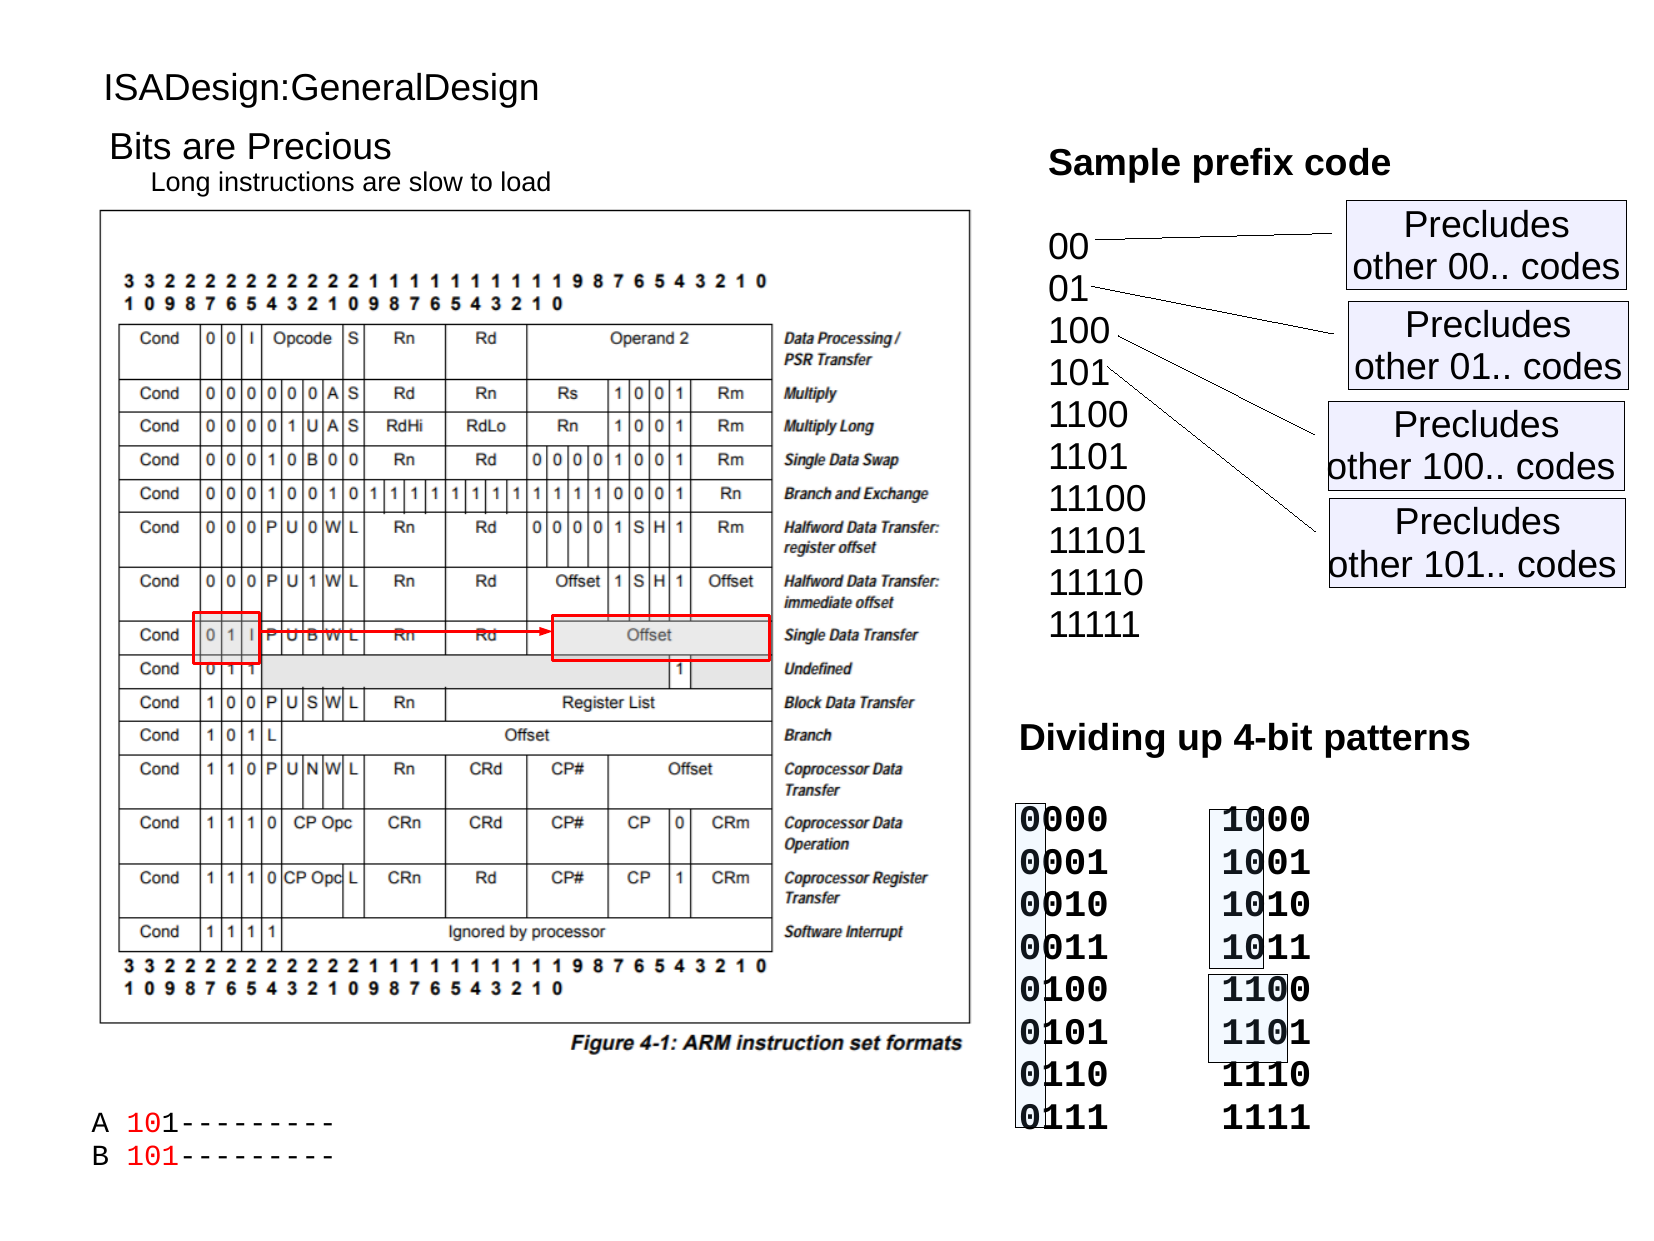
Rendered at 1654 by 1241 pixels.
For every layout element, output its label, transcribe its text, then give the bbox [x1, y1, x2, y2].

text_box [193, 612, 260, 664]
picture [86, 200, 1004, 1060]
text_box Precludes other 100.. codes [1329, 402, 1624, 490]
text_box [1015, 803, 1046, 1128]
text_box Long instructions are slow to load [135, 159, 566, 200]
text_box A 101--------- B 101--------- [76, 1100, 352, 1179]
text_box [1209, 809, 1264, 969]
text_box Bits are Precious [94, 118, 408, 176]
text_box [1208, 974, 1288, 1063]
text_box ISADesign:GeneralDesign [88, 59, 555, 116]
text_box Precludes other 101.. codes [1330, 499, 1625, 587]
text_box [552, 615, 770, 661]
text_box Sample prefix code 00 01 100 101 1100 1101 11100 11101 11110 11111 [1033, 133, 1407, 655]
text_box Precludes other 01.. codes [1348, 301, 1629, 390]
text_box Precludes other 00.. codes [1346, 201, 1627, 289]
text_box Dividing up 4-bit patterns 0000 1000 0001 1001 0010 1010 0011 1011 0100 1100 0101 1101 0110 1110 0111 1111 [1003, 708, 1486, 1150]
